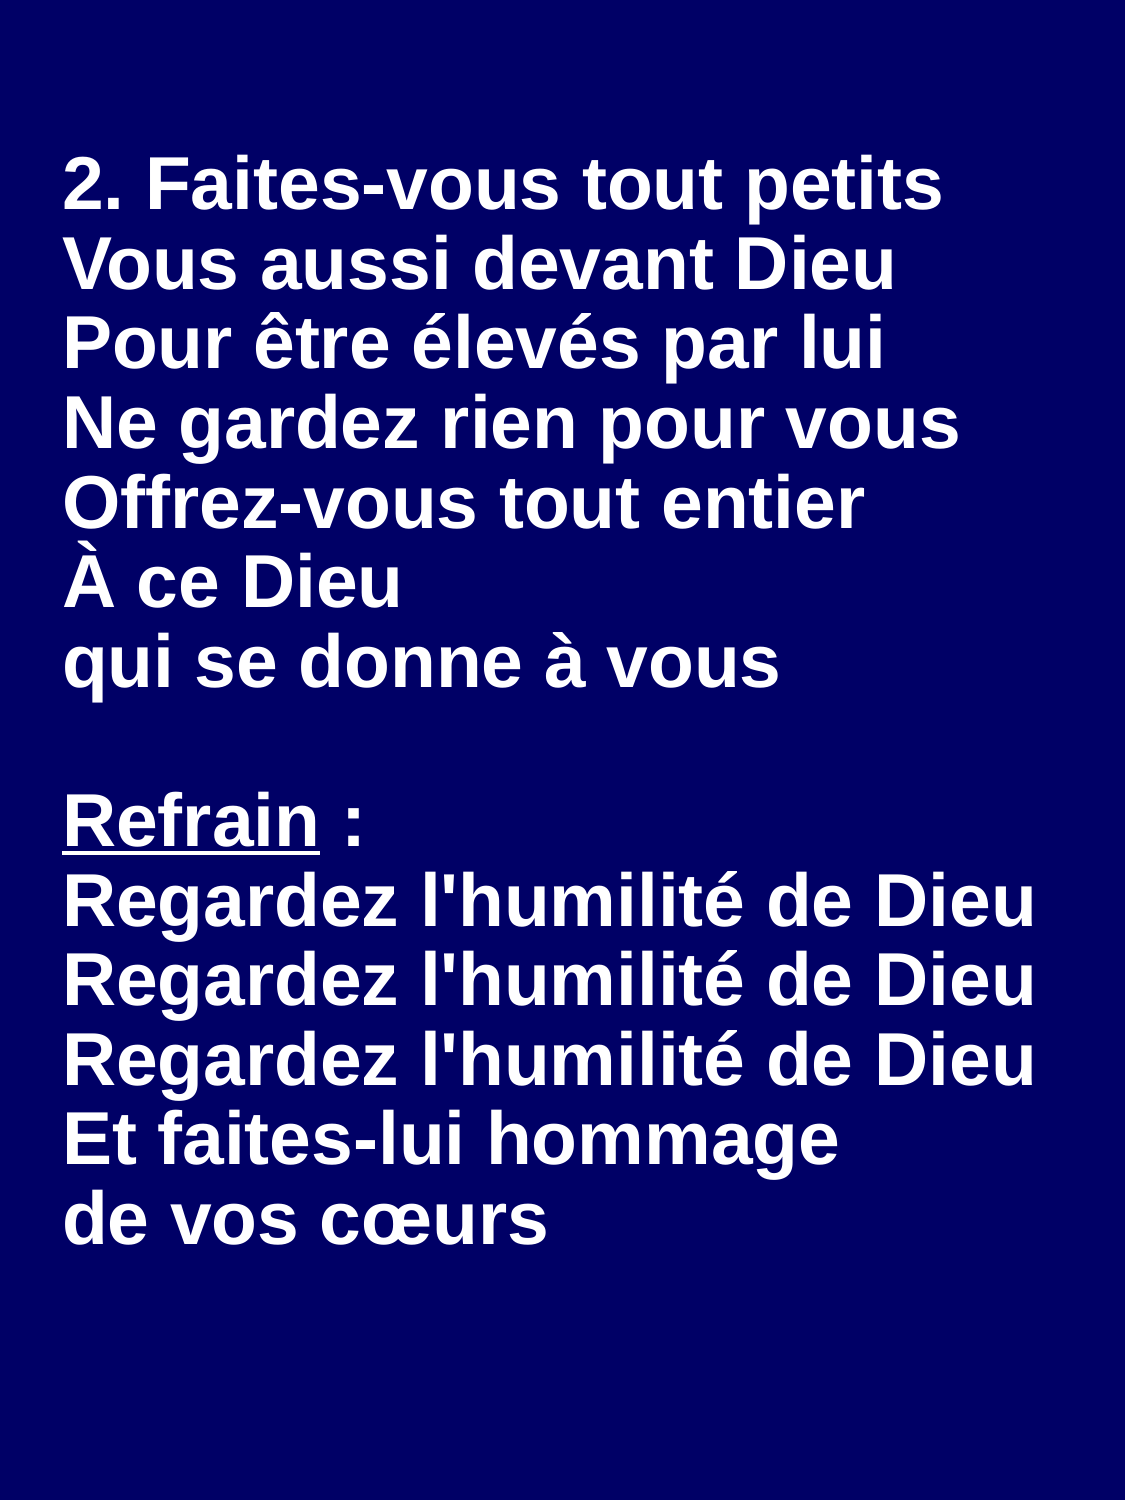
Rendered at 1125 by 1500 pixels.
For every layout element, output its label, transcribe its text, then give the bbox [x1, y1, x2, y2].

text_box 2. Faites-vous tout petits Vous aussi devant Dieu Pour être élevés par lui Ne gardez rien pour vous Offrez-vous tout entier À ce Dieu qui se donne à vous Refrain : Regardez l'humilité de Dieu Regardez l'humilité de Dieu Regardez l'humilité de Dieu Et faites-lui hommage de vos cœurs [47, 35, 1110, 1441]
